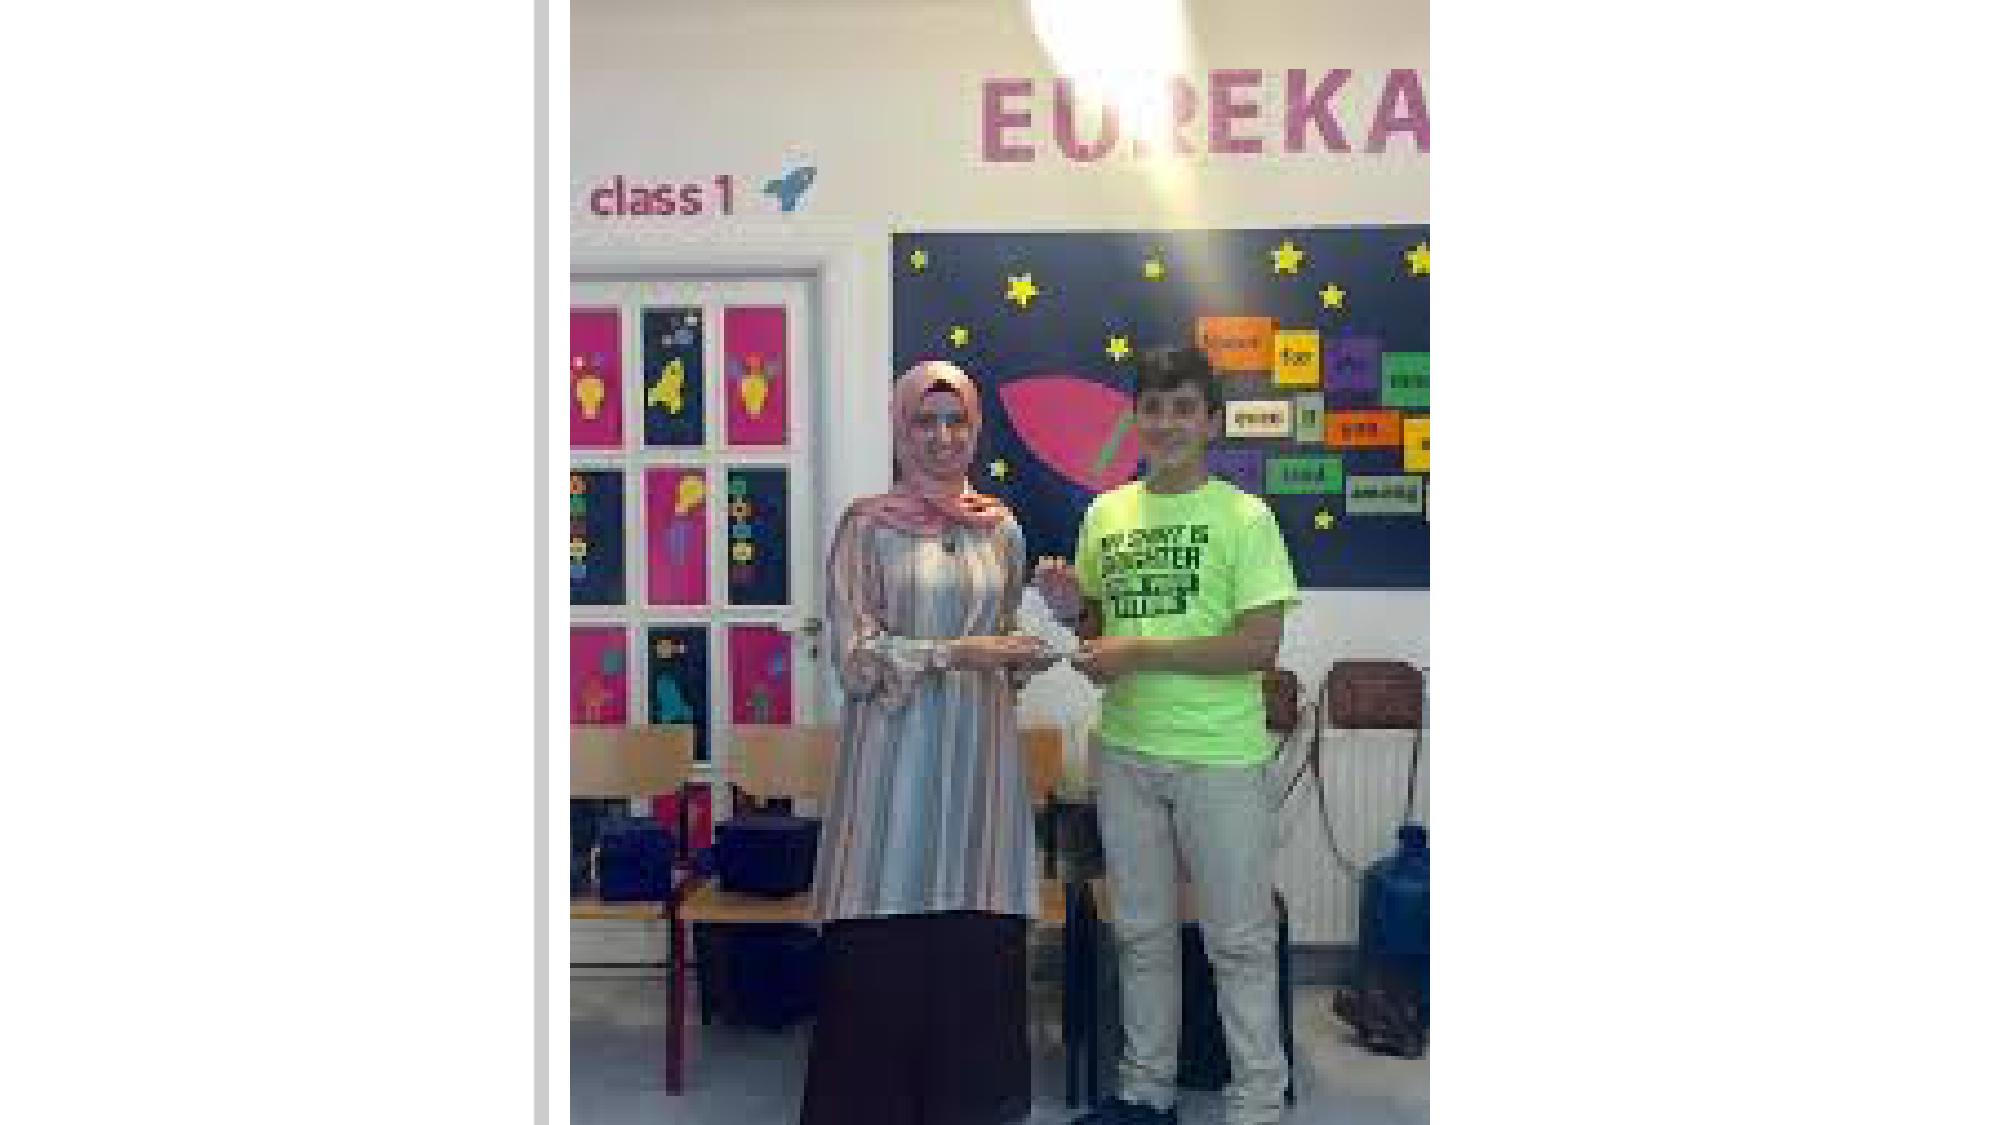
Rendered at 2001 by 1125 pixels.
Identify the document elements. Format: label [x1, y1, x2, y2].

picture [569, 0, 1431, 1125]
